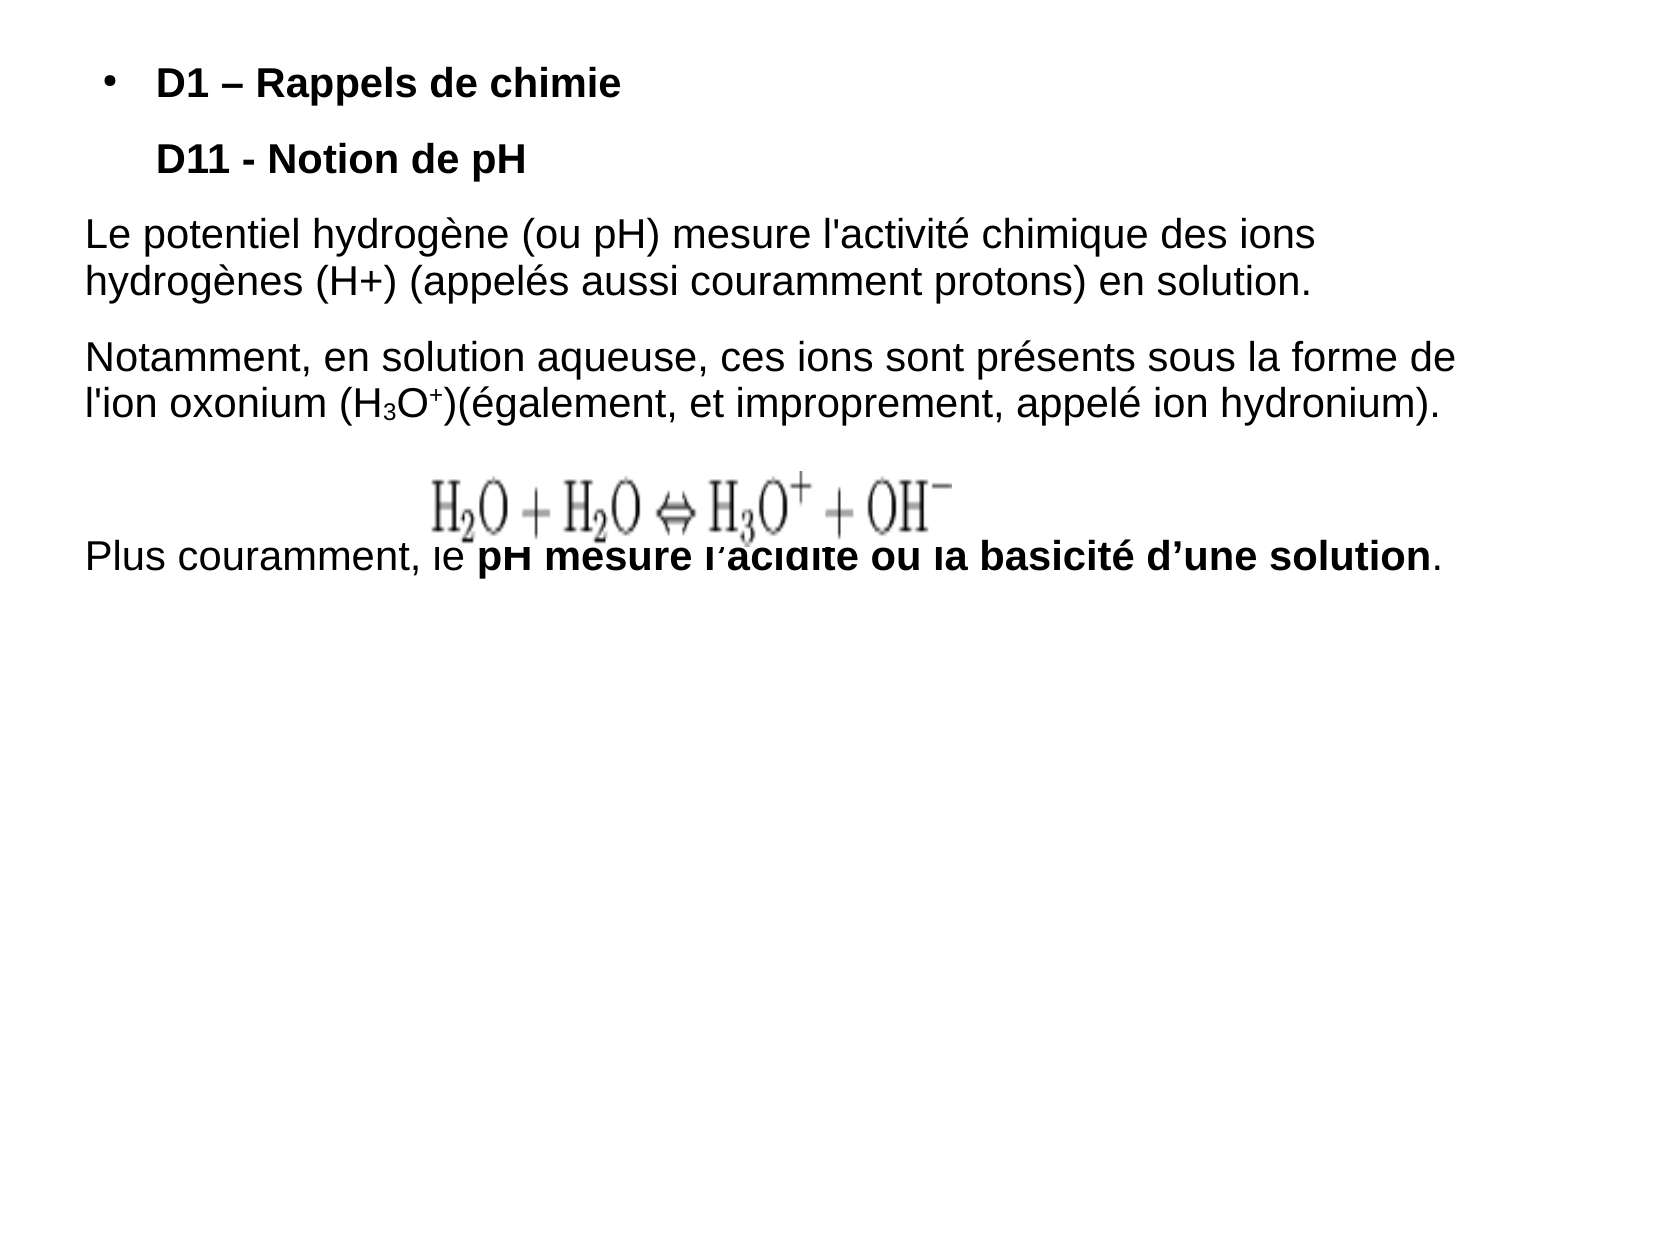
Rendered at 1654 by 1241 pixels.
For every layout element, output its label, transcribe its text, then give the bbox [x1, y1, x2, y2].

picture [431, 471, 952, 547]
list D1 – Rappels de chimie D11 - Notion de pH Le potentiel hydrogène (ou pH) mesure l'activité chimique des ions hydrogènes (H+) (appelés aussi couramment protons) en solution. Notamment, en solution aqueuse, ces ions sont présents sous la forme de l'ion oxonium (H3O+)(également, et improprement, appelé ion hydronium). Plus couramment, le pH mesure l’acidité ou la basicité d’une solution. [84, 59, 1541, 1010]
